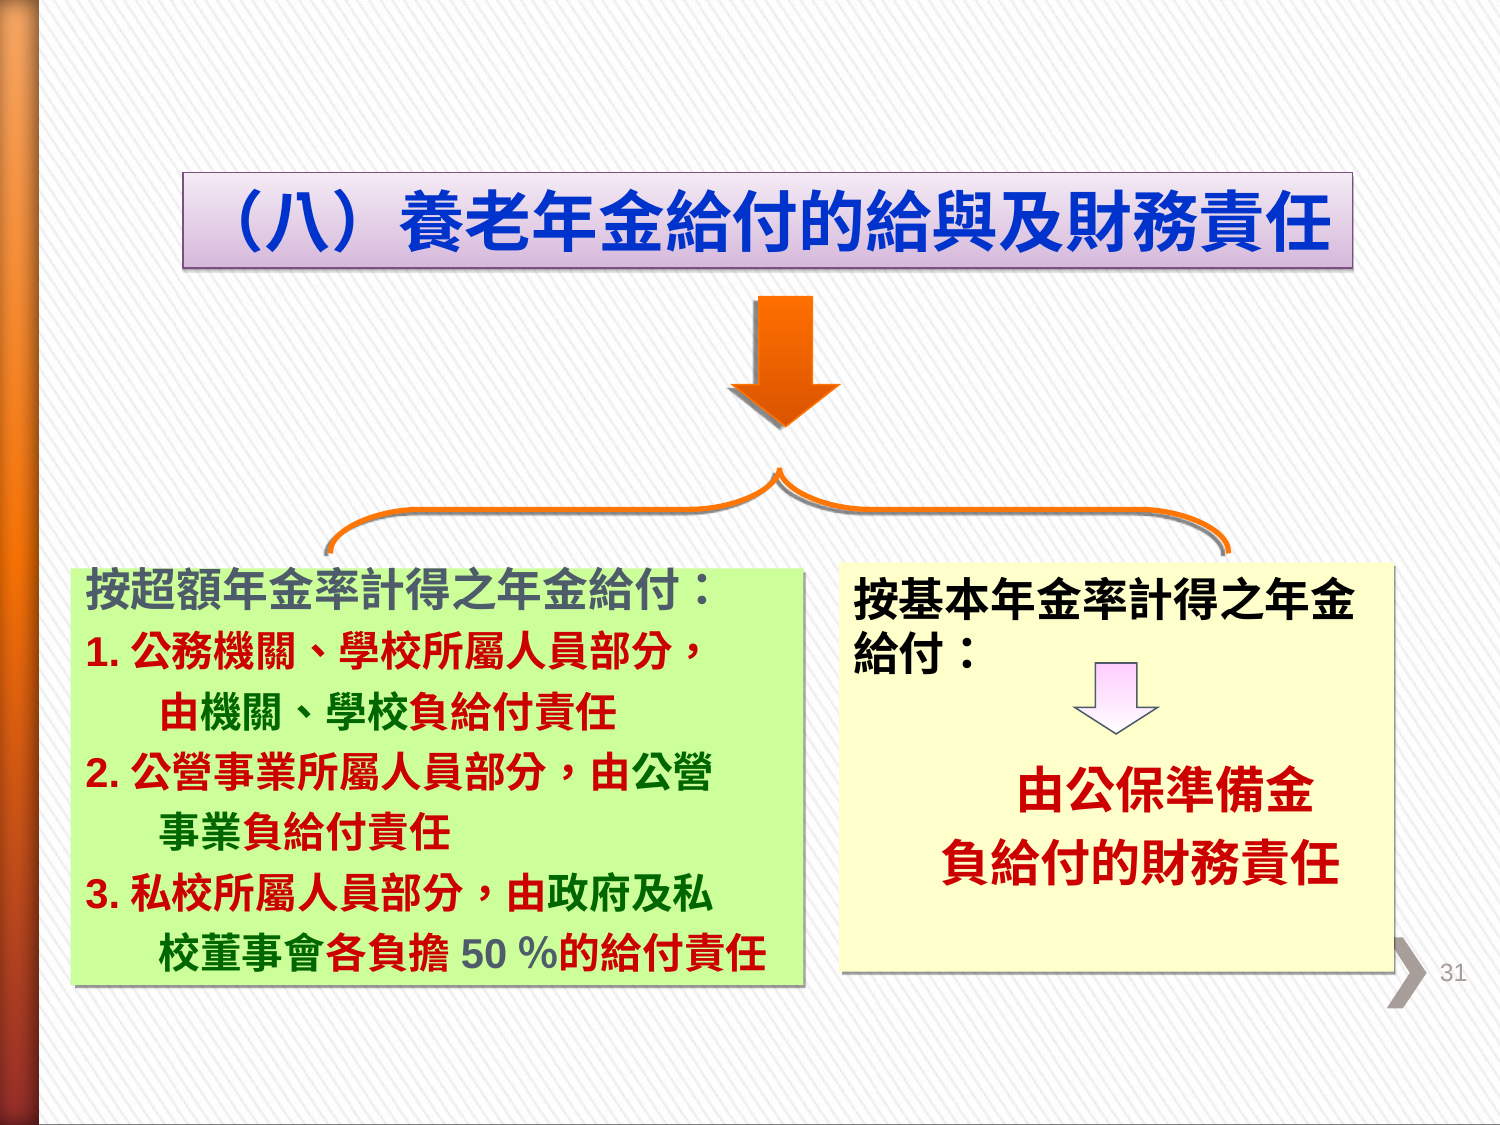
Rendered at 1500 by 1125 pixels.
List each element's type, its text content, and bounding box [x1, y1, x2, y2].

text_box <編號> [1425, 941, 1488, 1002]
picture [0, 0, 1500, 1125]
text_box 按超額年金率計得之年金給付： 1.公務機關、學校所屬人員部分， 由機關、學校負給付責任 2.公營事業所屬人員部分，由公營 事業負給付責任 3.私校所屬人員部分，由政府及私 校董事會各負擔50％的給付責任 [70, 568, 804, 985]
text_box [1074, 663, 1158, 734]
text_box [732, 296, 840, 427]
text_box （八）養老年金給付的給與及財務責任 [183, 172, 1353, 268]
text_box 按基本年金率計得之年金給付： 由公保準備金 負給付的財務責任 [838, 562, 1394, 972]
